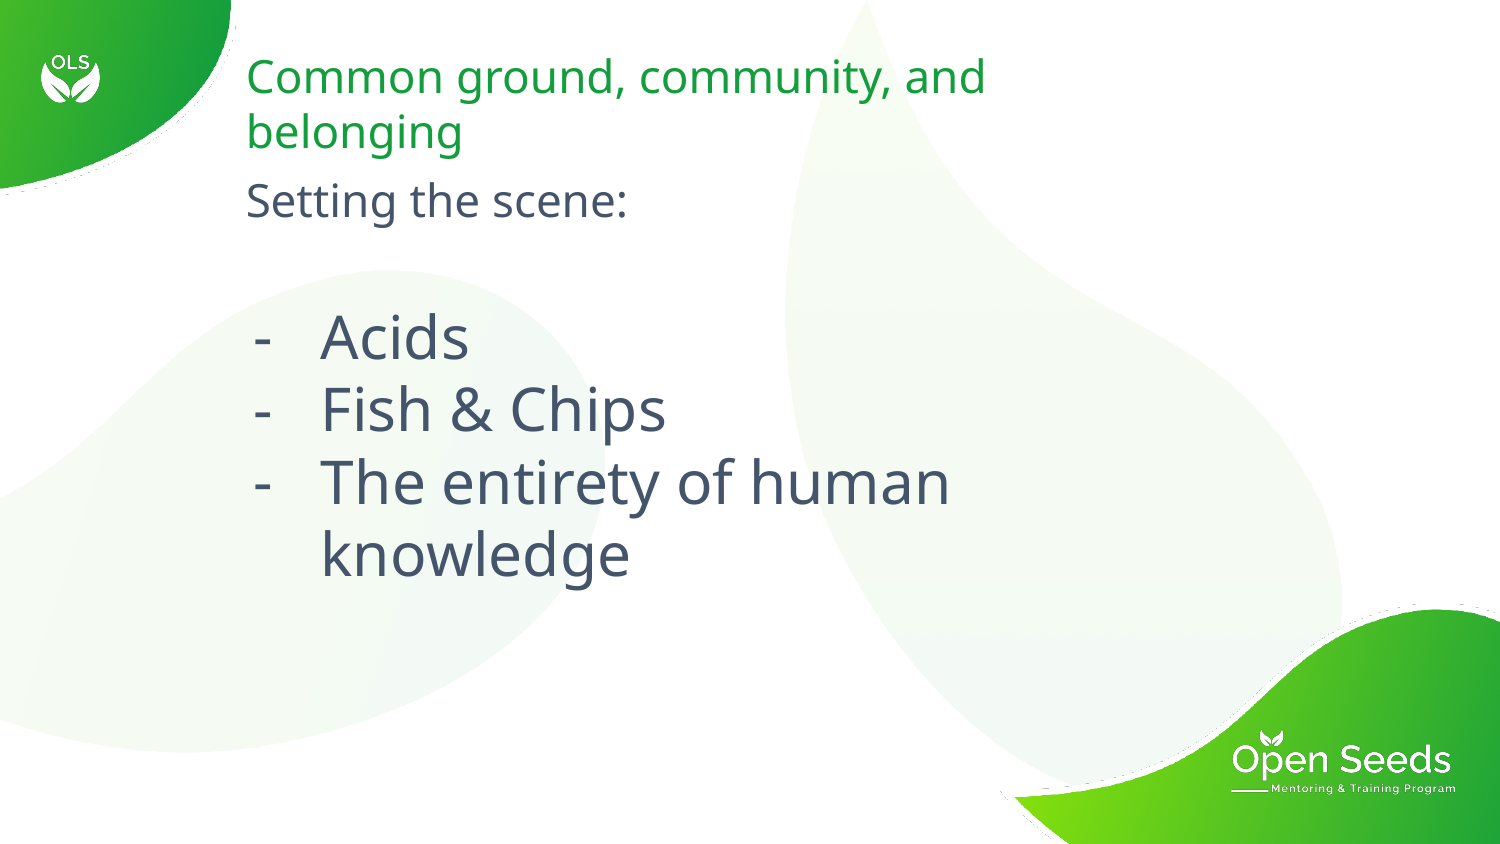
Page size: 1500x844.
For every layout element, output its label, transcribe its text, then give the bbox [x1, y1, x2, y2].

picture [0, 0, 1500, 844]
list Setting the scene: Acids Fish & Chips The entirety of human knowledge [230, 156, 1232, 795]
title Common ground, community, and belonging [230, 33, 1232, 120]
